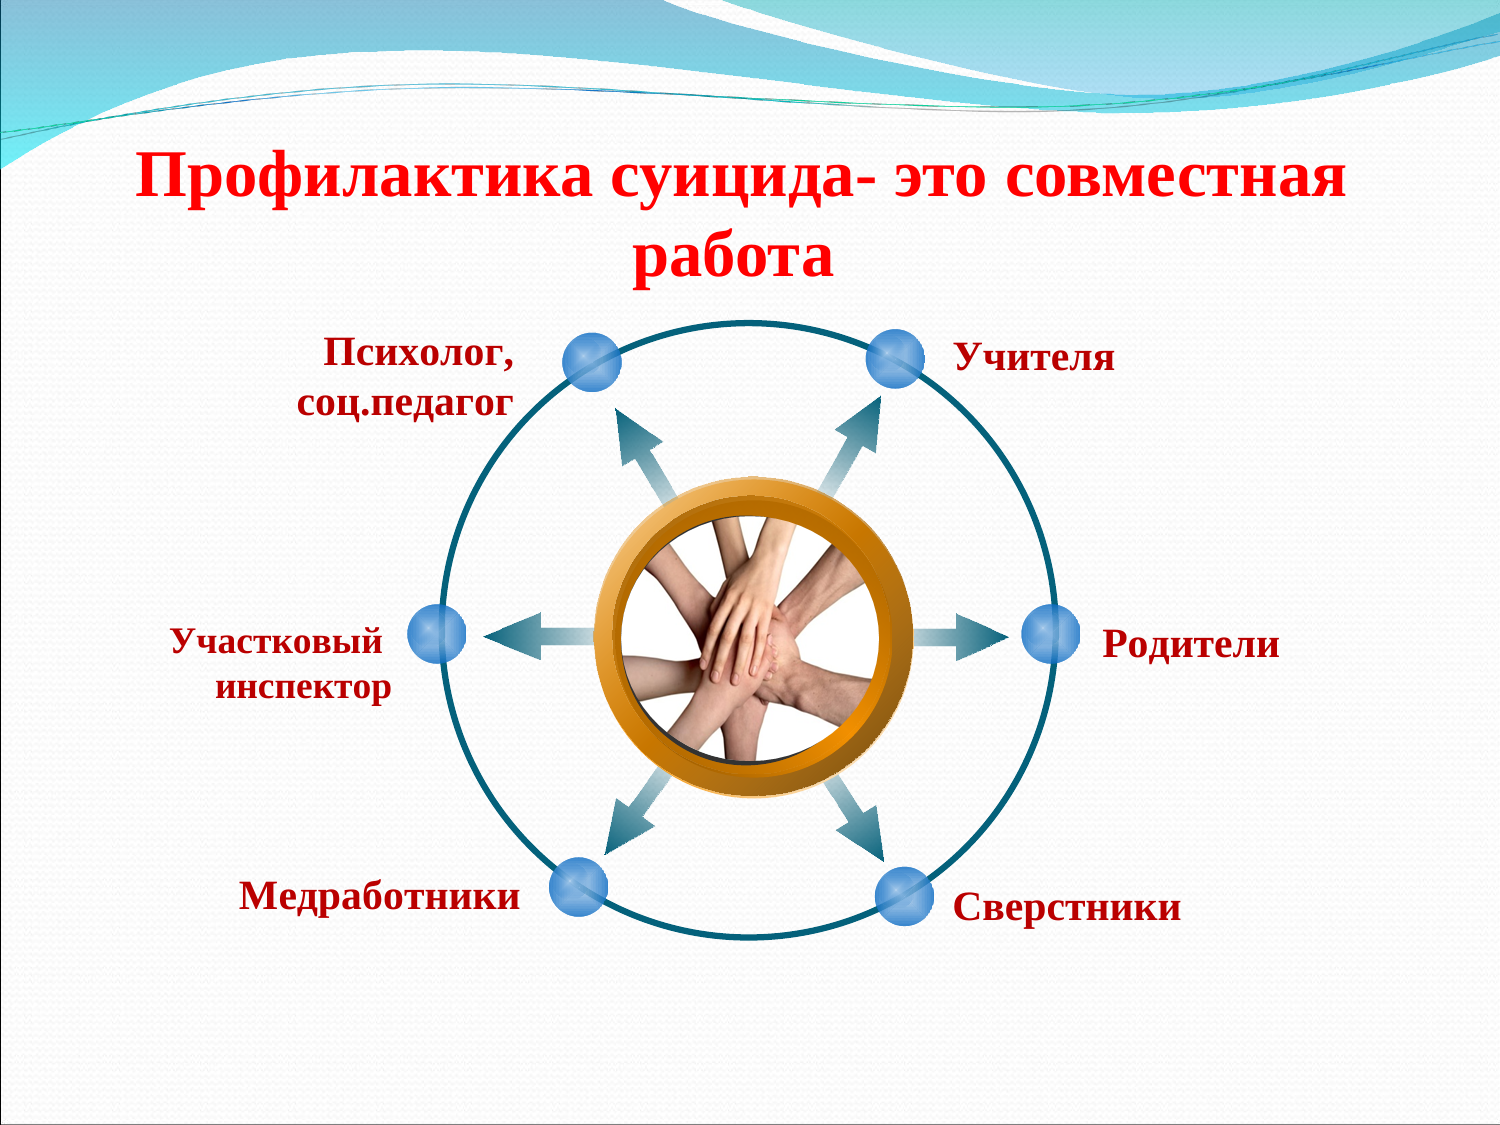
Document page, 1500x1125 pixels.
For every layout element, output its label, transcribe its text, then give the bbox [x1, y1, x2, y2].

text_box [604, 762, 884, 862]
text_box [865, 329, 925, 389]
text_box [483, 548, 620, 726]
text_box [874, 866, 935, 927]
text_box [1021, 604, 1081, 664]
text_box Учителя [937, 320, 1141, 387]
text_box [408, 604, 467, 664]
text_box Родители [1087, 608, 1306, 674]
text_box Психолог, соц.педагог [281, 316, 540, 432]
text_box Участковый инспектор [154, 608, 408, 714]
text_box [615, 395, 881, 515]
text_box Медработники [224, 860, 545, 927]
text_box [562, 332, 622, 392]
text_box [549, 857, 609, 917]
picture [0, 0, 1500, 1125]
text_box [880, 539, 1009, 737]
text_box Сверстники [937, 870, 1208, 937]
title Профилактика суицида- это совместная работа [67, 101, 1418, 290]
